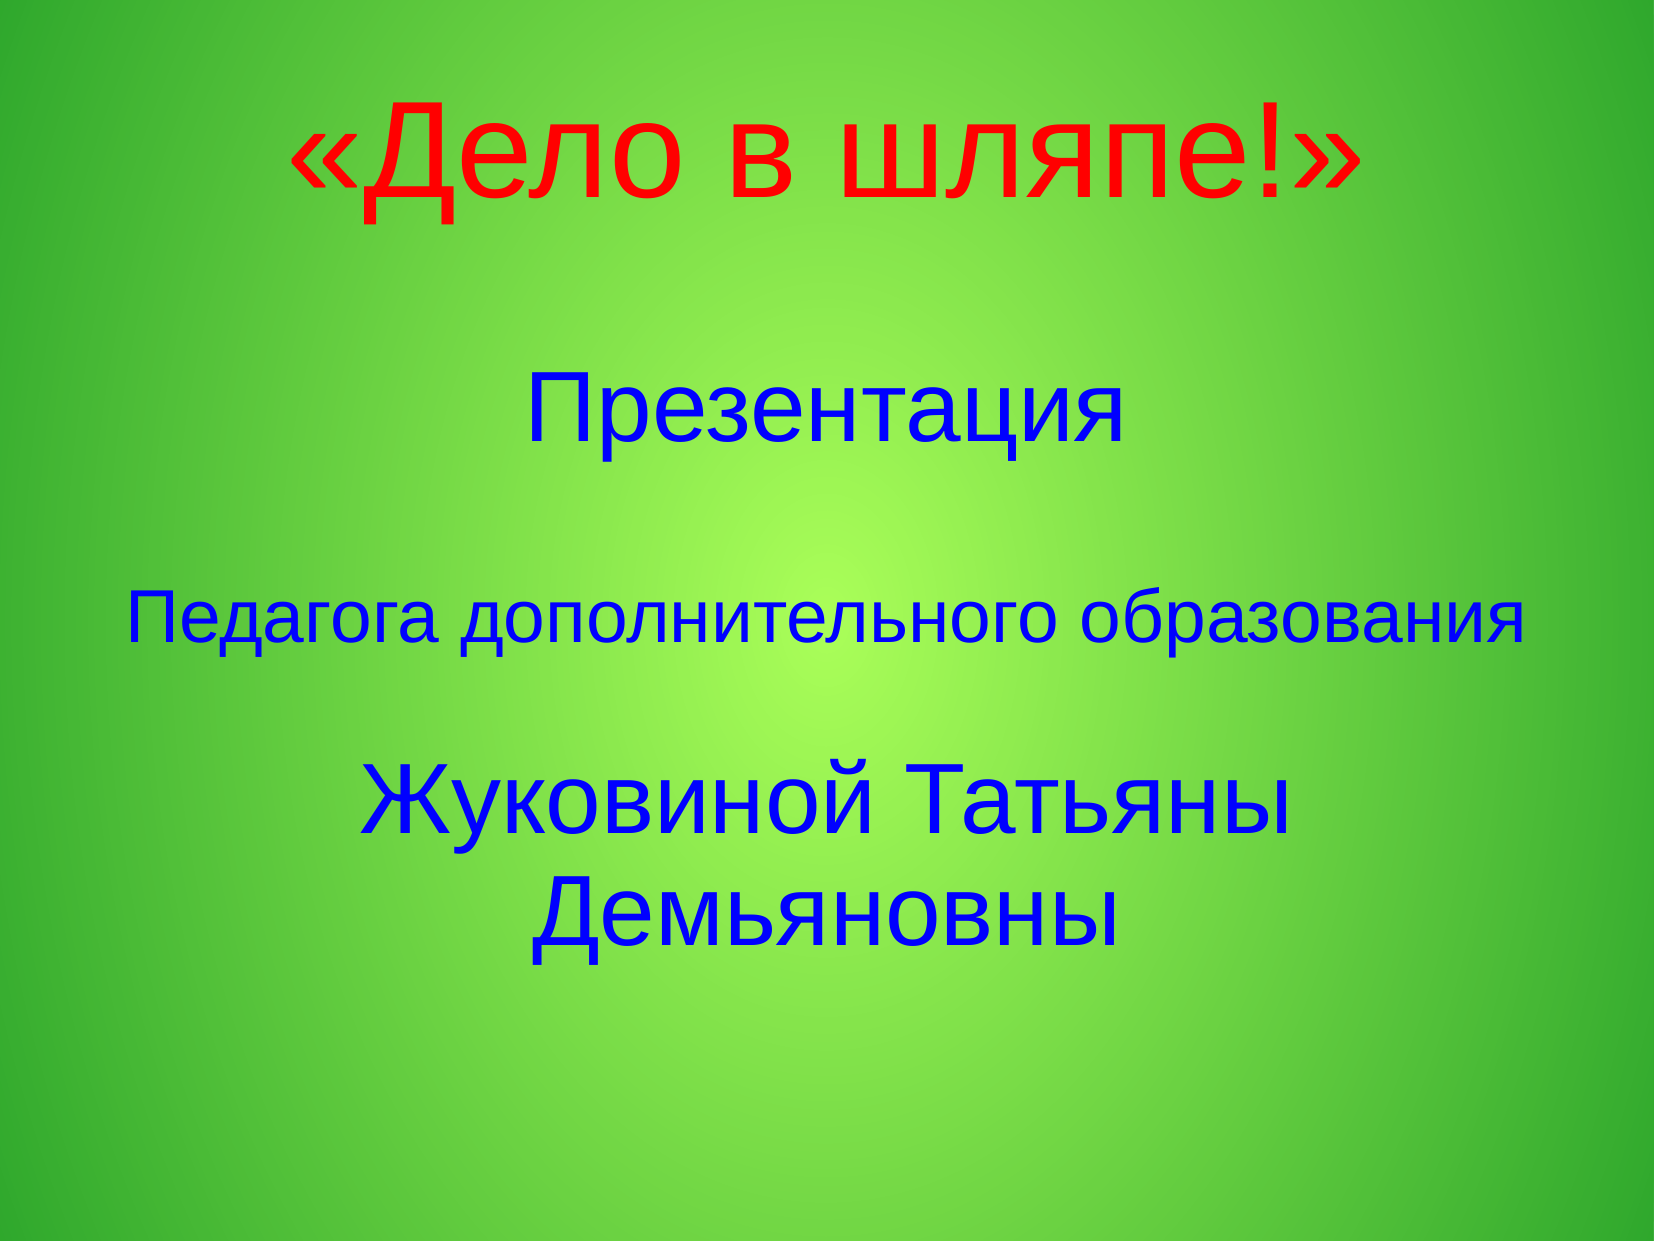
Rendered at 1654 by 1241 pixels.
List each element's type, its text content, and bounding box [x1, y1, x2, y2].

subtitle Презентация Педагога дополнительного образования Жуковиной Татьяны Демьяновны [82, 299, 1571, 1019]
title «Дело в шляпе!» [82, 47, 1571, 252]
